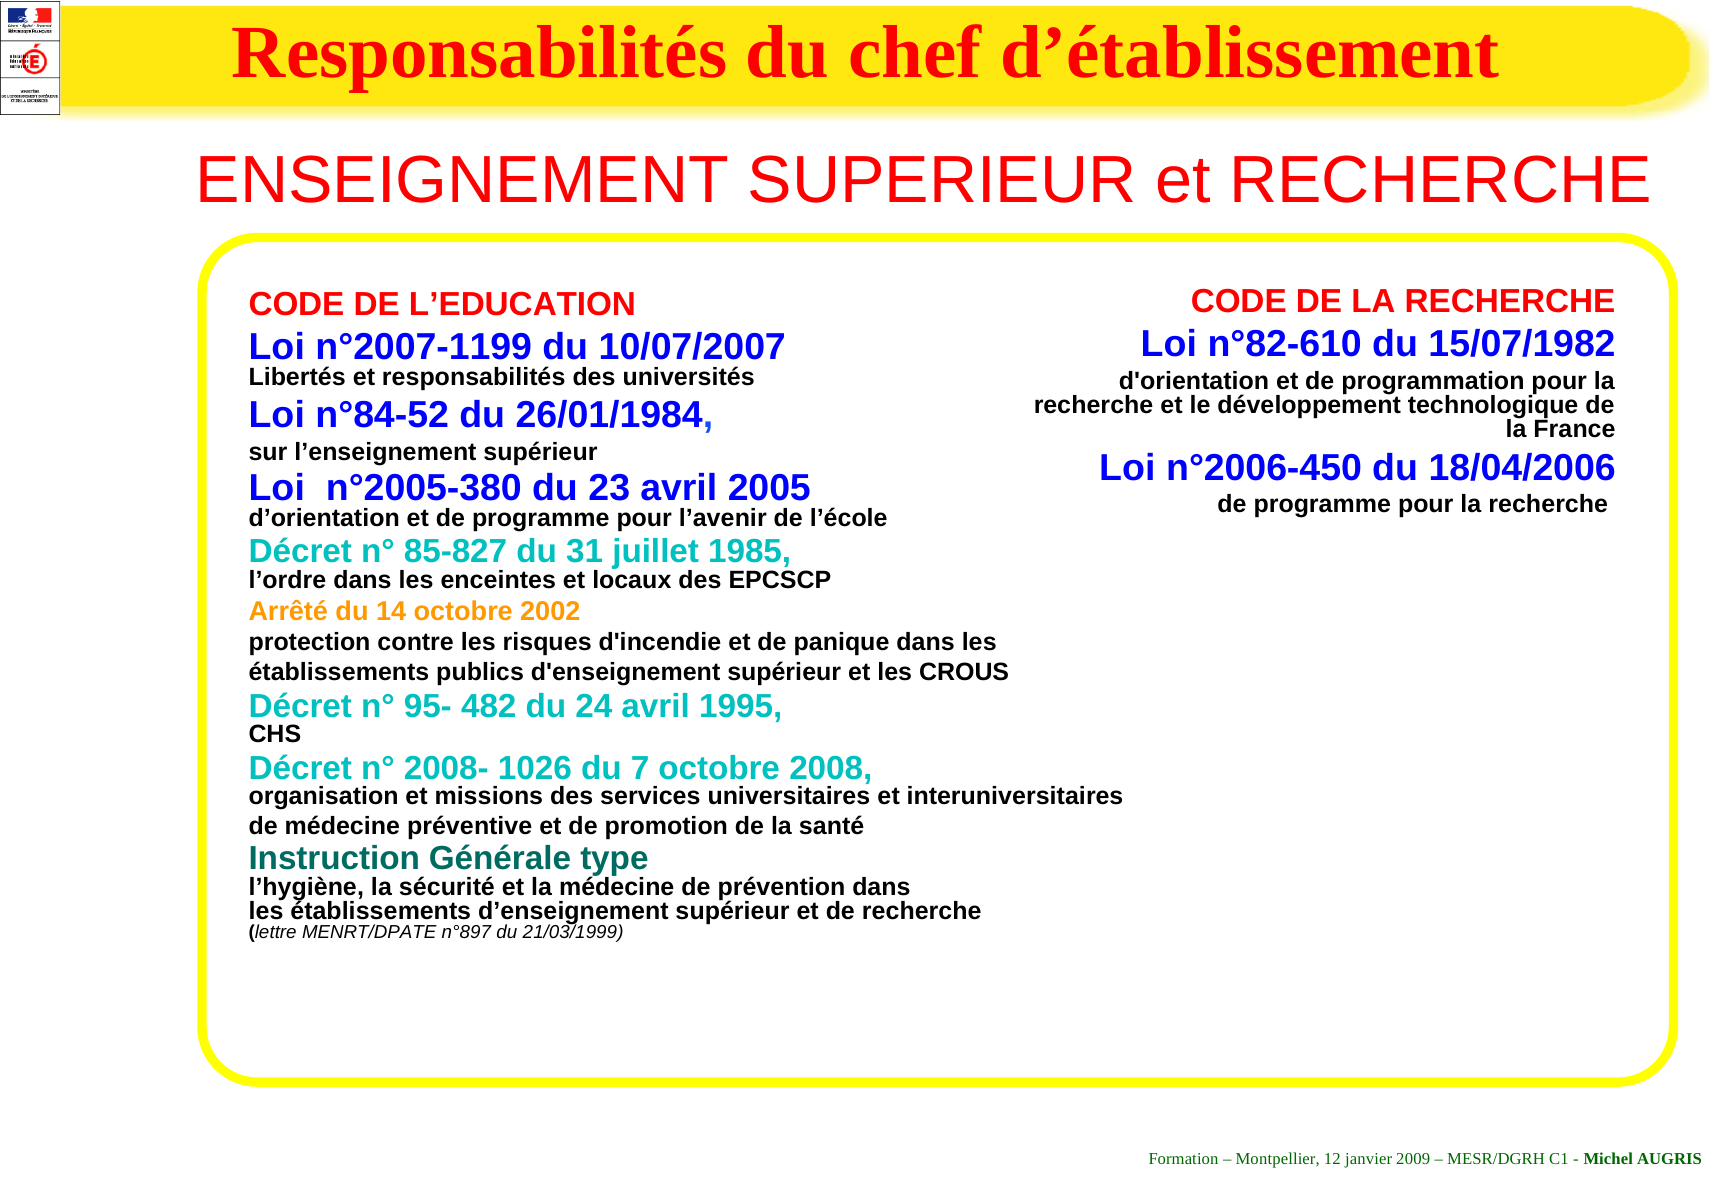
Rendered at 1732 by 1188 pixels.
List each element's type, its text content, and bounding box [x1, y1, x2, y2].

text_box ENSEIGNEMENT SUPERIEUR et RECHERCHE [179, 136, 1694, 225]
picture [0, 0, 1710, 121]
text_box Responsabilités du chef d’établissement [217, 0, 1516, 100]
text_box CODE DE LA RECHERCHE Loi n°82-610 du 15/07/1982 d'orientation et de programmation pour la recherche et le développement technologique de la France Loi n°2006-450 du 18/04/2006 de programme pour la recherche [1001, 278, 1632, 978]
list CODE DE L’EDUCATION Loi n°2007-1199 du 10/07/2007 Libertés et responsabilités des universités Loi n°84-52 du 26/01/1984, sur l’enseignement supérieur Loi n°2005-380 du 23 avril 2005 d’orientation et de programme pour l’avenir de l’école Décret n° 85-827 du 31 juillet 1985, l’ordre dans les enceintes et locaux des EPCSCP Arrêté du 14 octobre 2002 protection contre les risques d'incendie et de panique dans les établissements publics d'enseignement supérieur et les CROUS Décret n° 95- 482 du 24 avril 1995, CHS Décret n° 2008- 1026 du 7 octobre 2008, organisation et missions des services universitaires et interuniversitaires de médecine préventive et de promotion de la santé Instruction Générale type l’hygiène, la sécurité et la médecine de prévention dans les établissements d’enseignement supérieur et de recherche (lettre MENRT/DPATE n°897 du 21/03/1999) [232, 281, 1150, 981]
